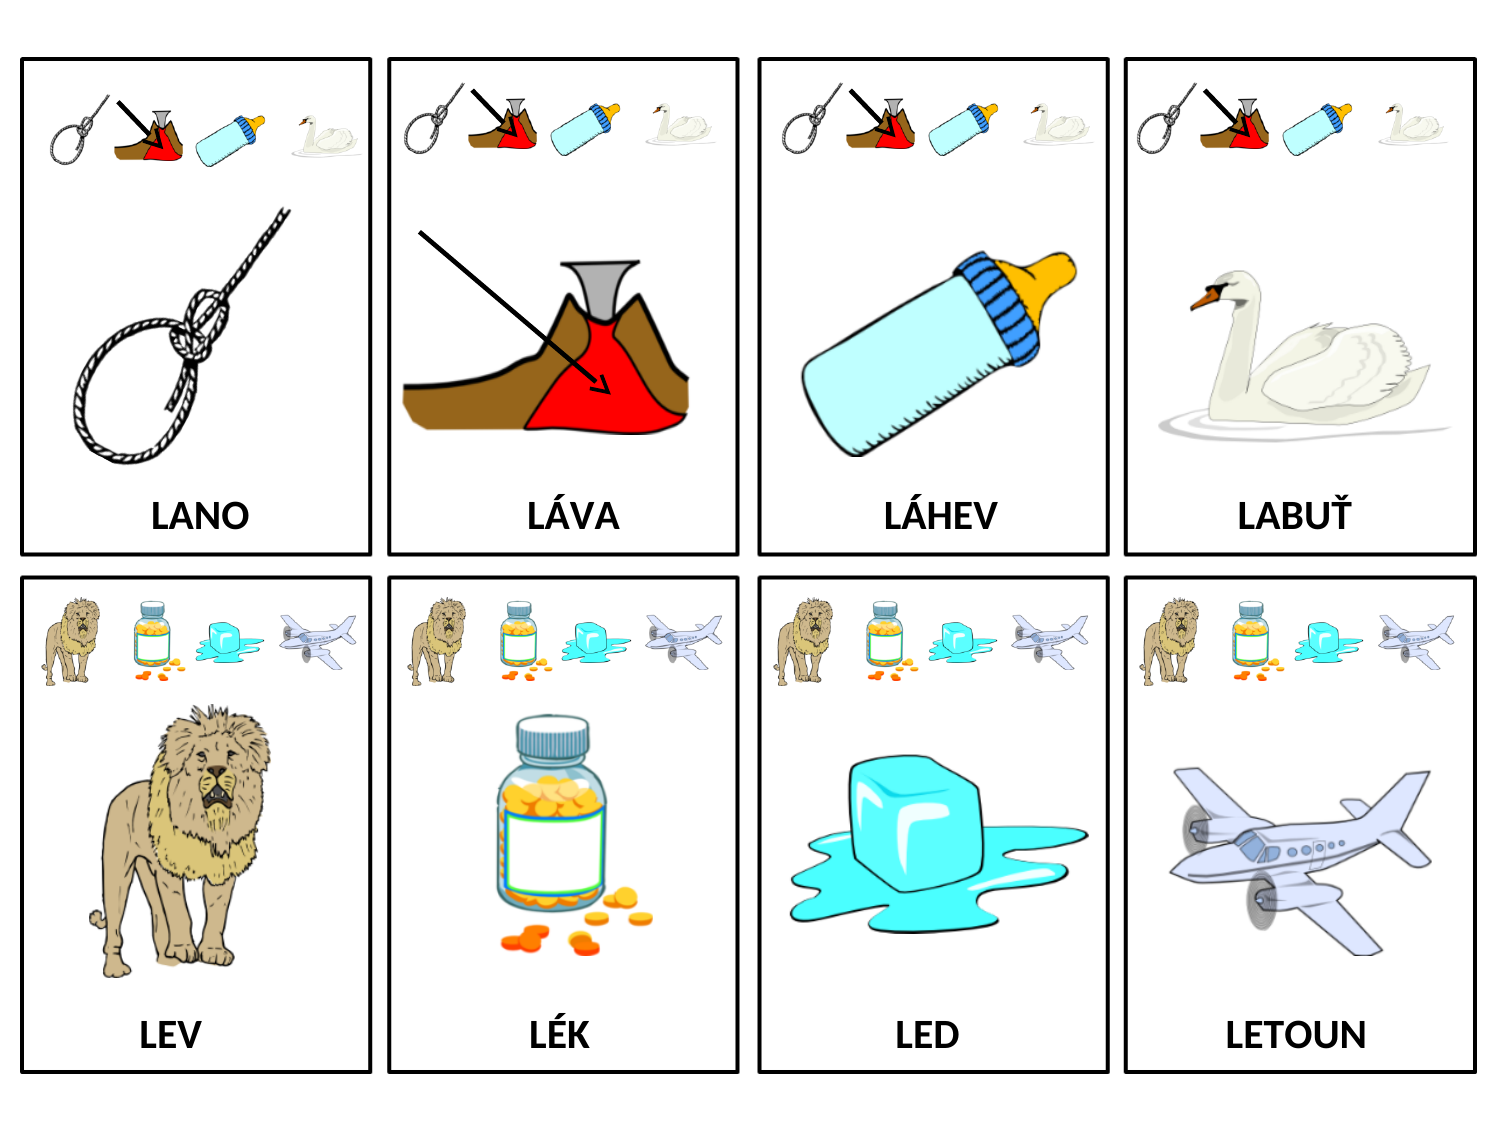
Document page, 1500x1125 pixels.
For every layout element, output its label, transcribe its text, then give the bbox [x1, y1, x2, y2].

text_box LABUŤ [1223, 479, 1368, 546]
picture [19, 56, 1478, 1075]
text_box LANO [136, 479, 265, 546]
text_box LED [880, 999, 975, 1066]
text_box LEV [124, 999, 218, 1066]
text_box LÉK [514, 999, 605, 1066]
text_box LETOUN [1210, 999, 1383, 1066]
text_box LÁHEV [868, 479, 1013, 546]
text_box LÁVA [512, 479, 636, 546]
